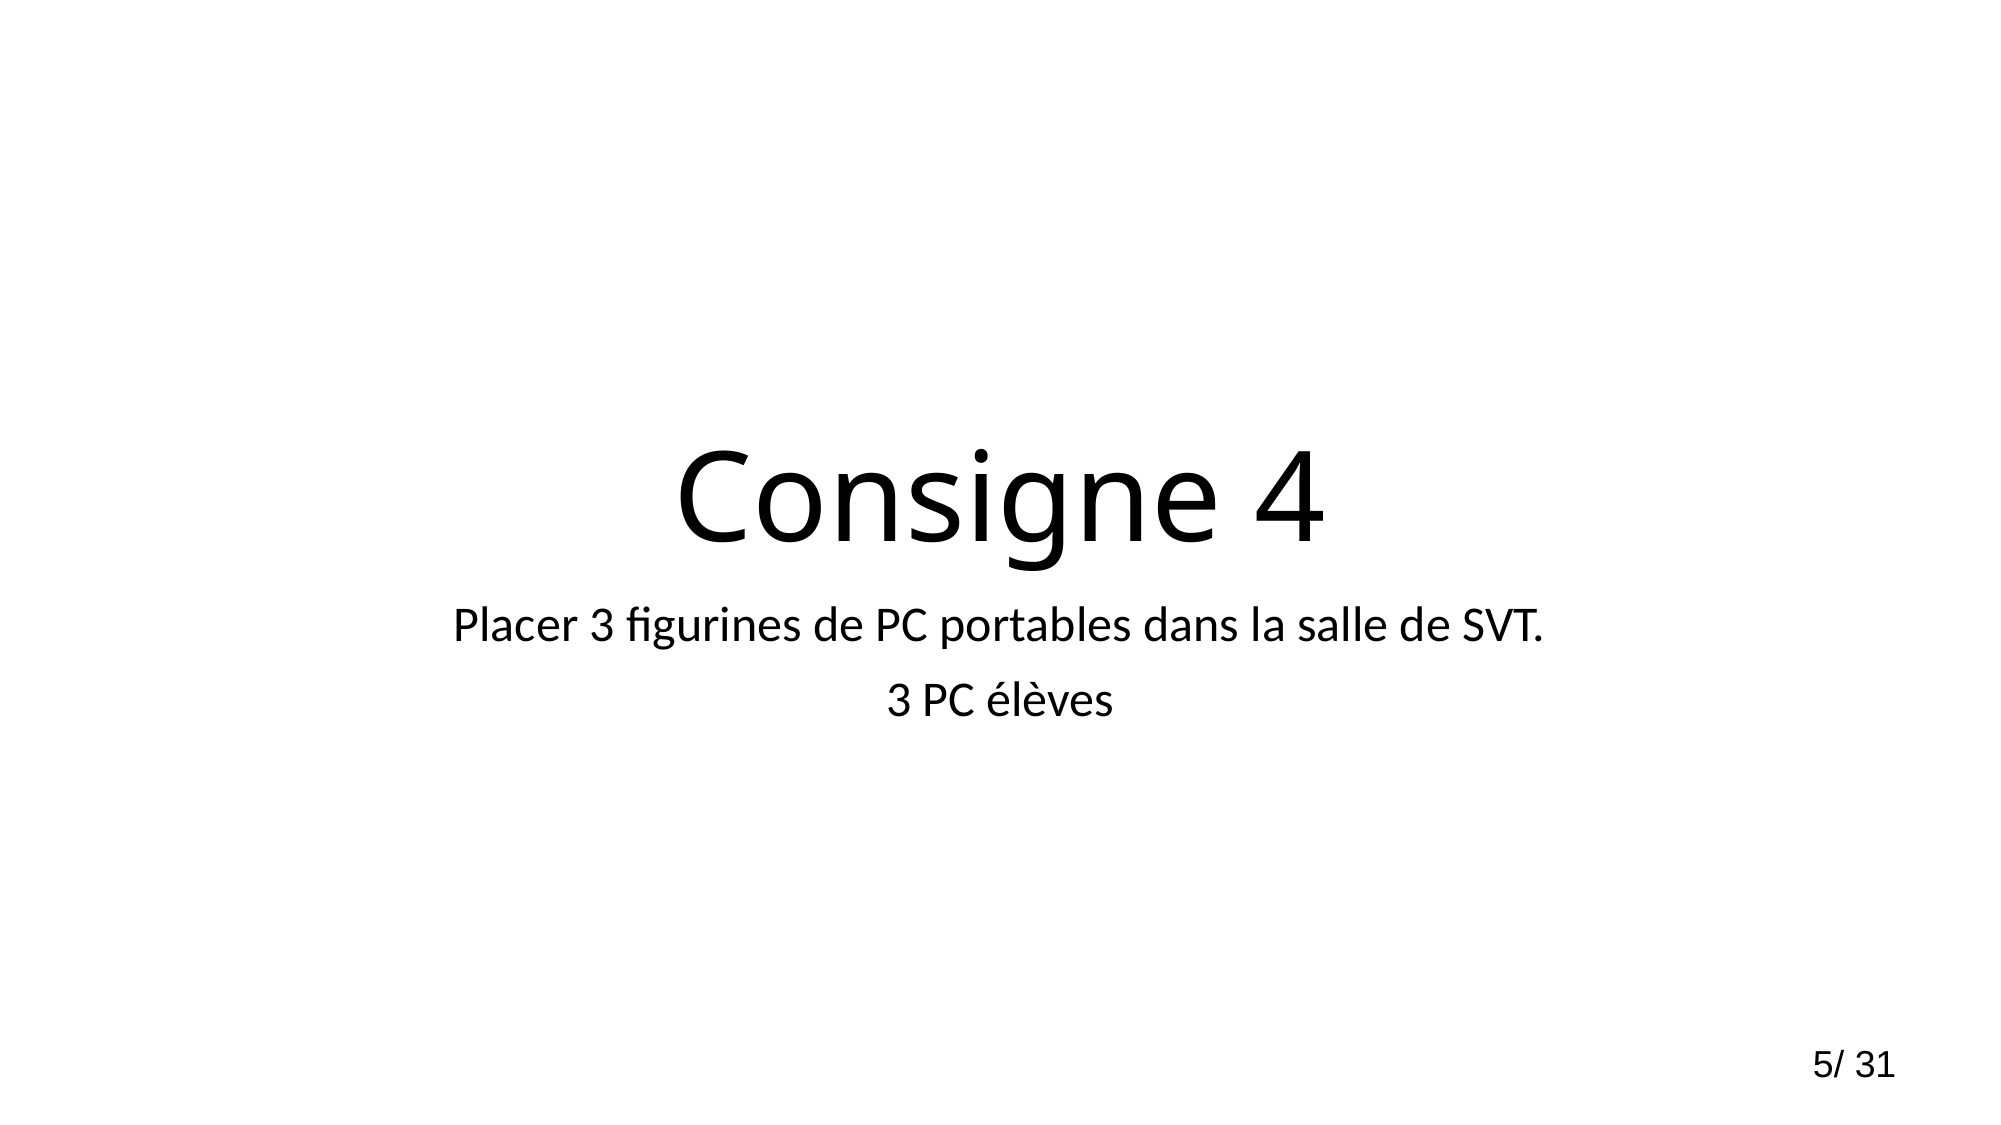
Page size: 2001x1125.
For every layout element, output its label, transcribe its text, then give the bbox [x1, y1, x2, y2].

title Consigne 4 [249, 184, 1750, 576]
subtitle Placer 3 figurines de PC portables dans la salle de SVT. 3 PC élèves [249, 590, 1750, 863]
text_box 31/ 31 [1860, 1035, 1979, 1093]
